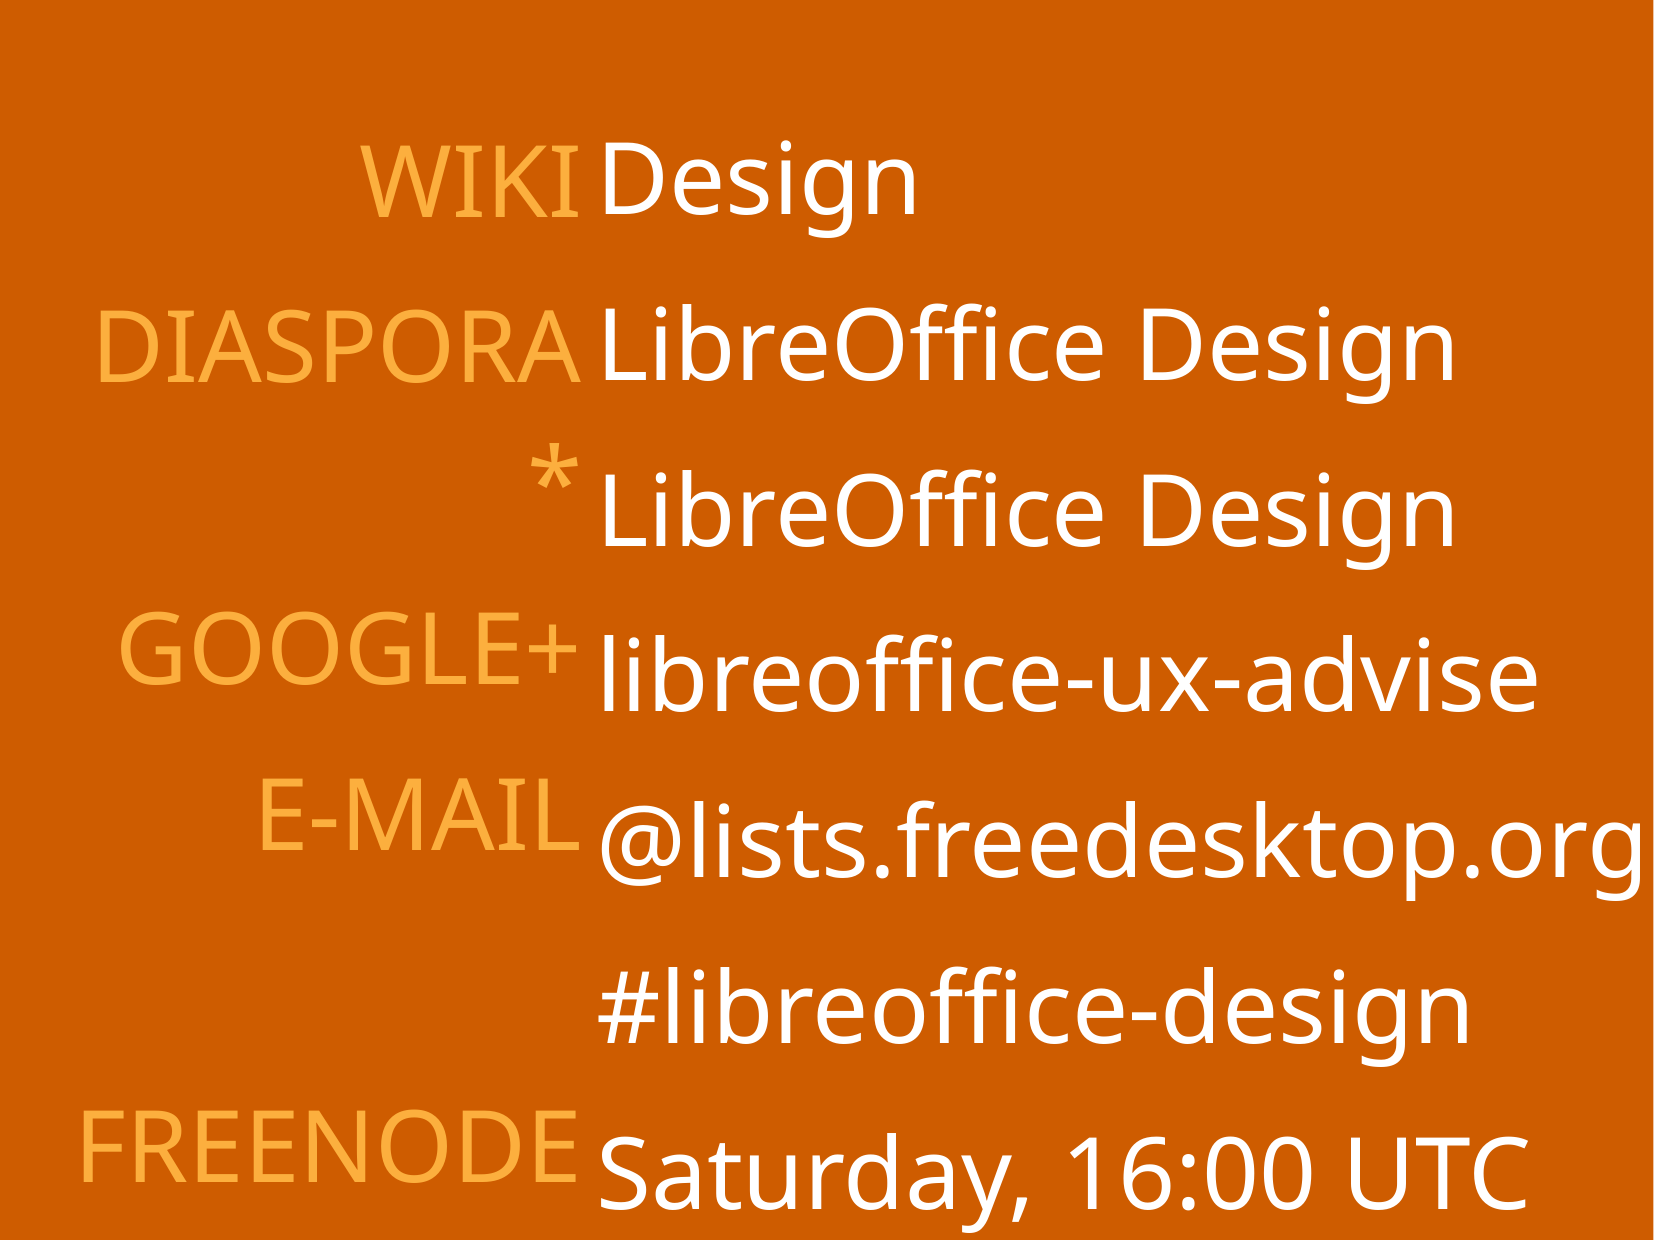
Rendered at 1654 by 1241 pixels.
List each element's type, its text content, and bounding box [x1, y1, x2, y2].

text_box WIKI DIASPORA* GOOGLE+ E-MAIL FREENODE [74, 110, 591, 978]
subtitle Design LibreOffice Design LibreOffice Design libreoffice-ux-advise @lists.freedesktop.org #libreoffice-design Saturday, 16:00 UTC [596, 107, 1654, 1125]
